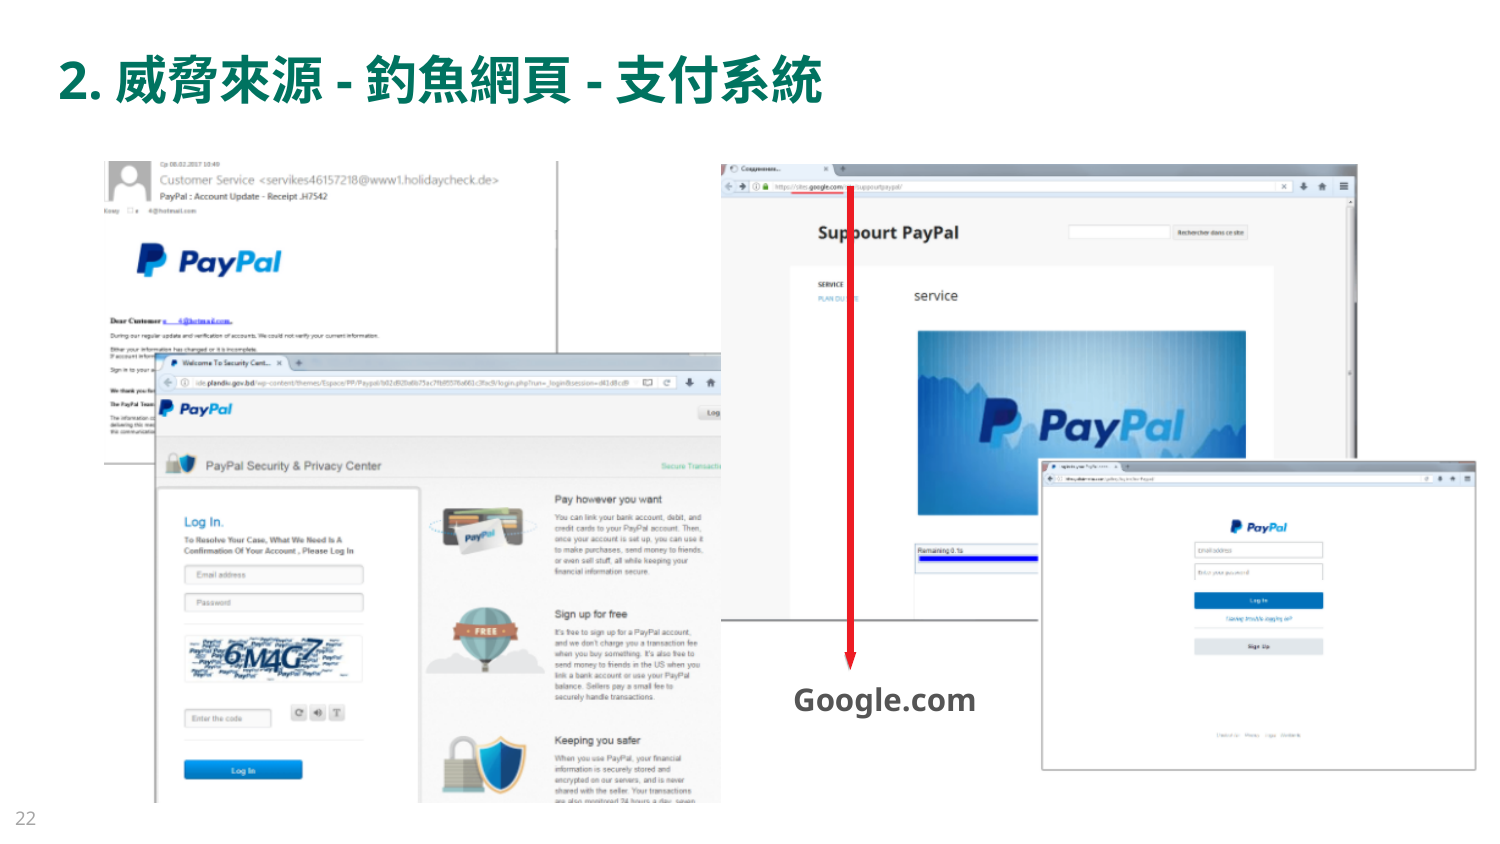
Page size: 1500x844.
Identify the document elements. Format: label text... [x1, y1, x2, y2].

title 2.威脅來源-釣魚網頁-支付系統 [58, 48, 1442, 162]
slide_number 22 [15, 806, 61, 831]
picture [60, 161, 1481, 803]
text_box Google.com [778, 673, 992, 726]
